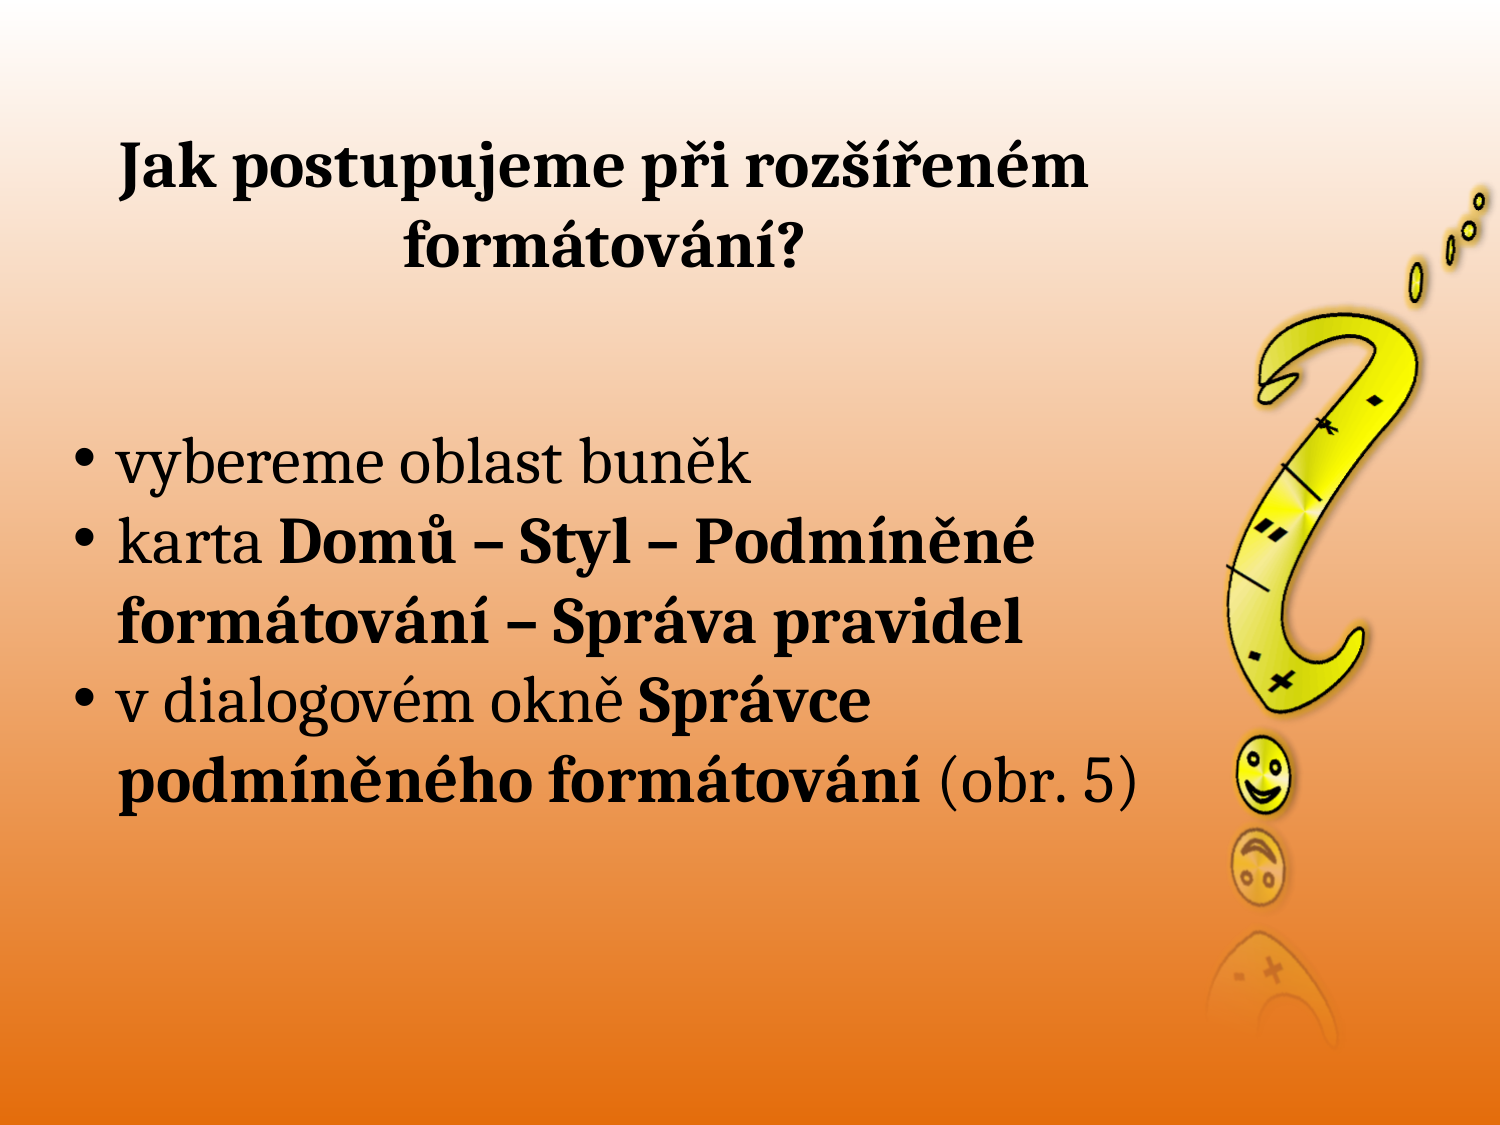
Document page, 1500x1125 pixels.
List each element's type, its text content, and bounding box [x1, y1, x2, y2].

text_box Jak postupujeme při rozšířeném formátování? [0, 113, 1211, 289]
text_box vybereme oblast buněk karta Domů – Styl – Podmíněné formátování – Správa pravidel v dialogovém okně Správce podmíněného formátování (obr. 5) [0, 408, 1211, 1064]
picture [1171, 160, 1500, 1125]
